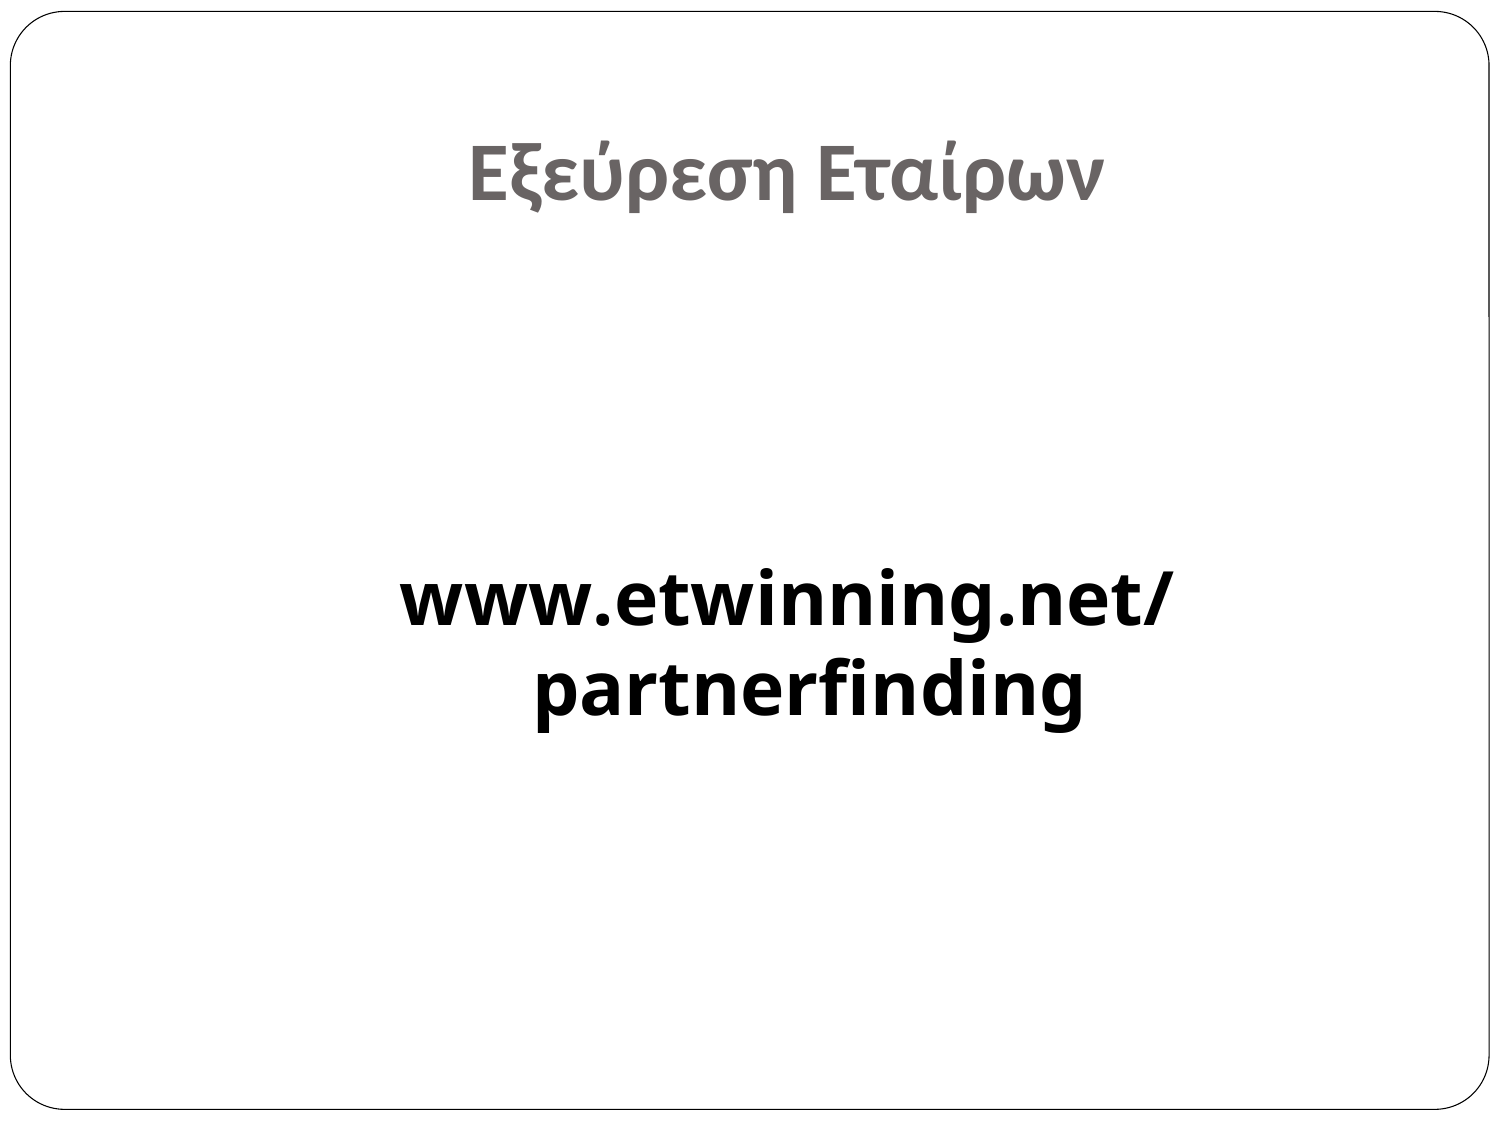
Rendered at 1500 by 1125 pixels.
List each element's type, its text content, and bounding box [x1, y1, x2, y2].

list www.etwinning.net/partnerfinding [150, 237, 1426, 988]
title Εξεύρεση Εταίρων [150, 44, 1426, 233]
